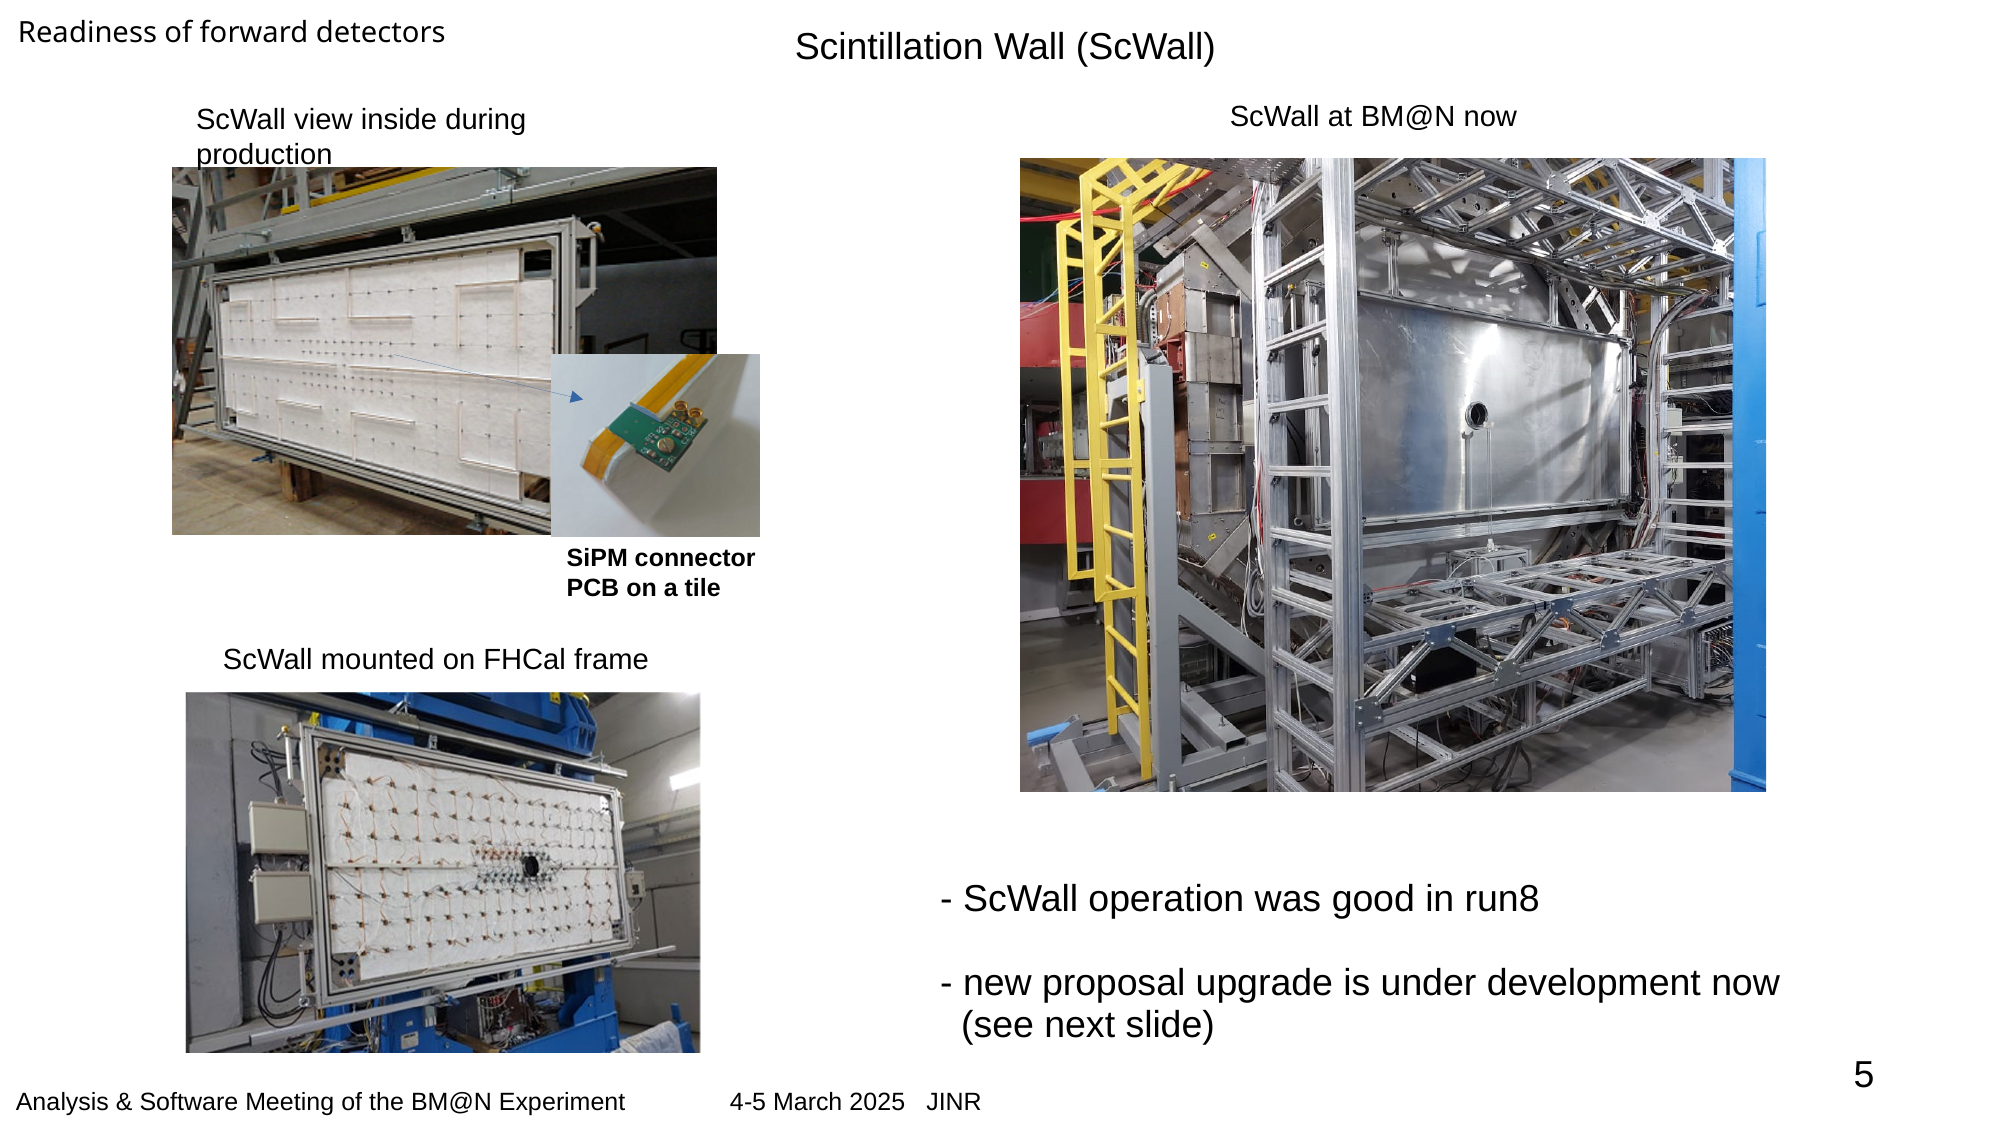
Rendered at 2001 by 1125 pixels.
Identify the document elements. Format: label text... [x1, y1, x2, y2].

text_box ScWall at BM@N now [1215, 89, 1550, 150]
text_box ScWall mounted on FHCal frame [208, 632, 674, 684]
text_box Scintillation Wall (ScWall) [780, 18, 1232, 76]
picture [1020, 158, 1767, 792]
text_box SiPM connector PCB on a tile [551, 534, 779, 617]
text_box Analysis & Software Meeting of the BM@N Experiment 4-5 March 2025 JINR [1, 1080, 1096, 1124]
picture [178, 684, 707, 1060]
text_box ScWall view inside during production [181, 92, 687, 145]
text_box Readiness of forward detectors [3, 4, 470, 63]
text_box <номер> [1847, 1046, 2001, 1116]
picture [172, 167, 760, 535]
text_box - ScWall operation was good in run8 - new proposal upgrade is under development now (see next slide) [915, 870, 1797, 1053]
